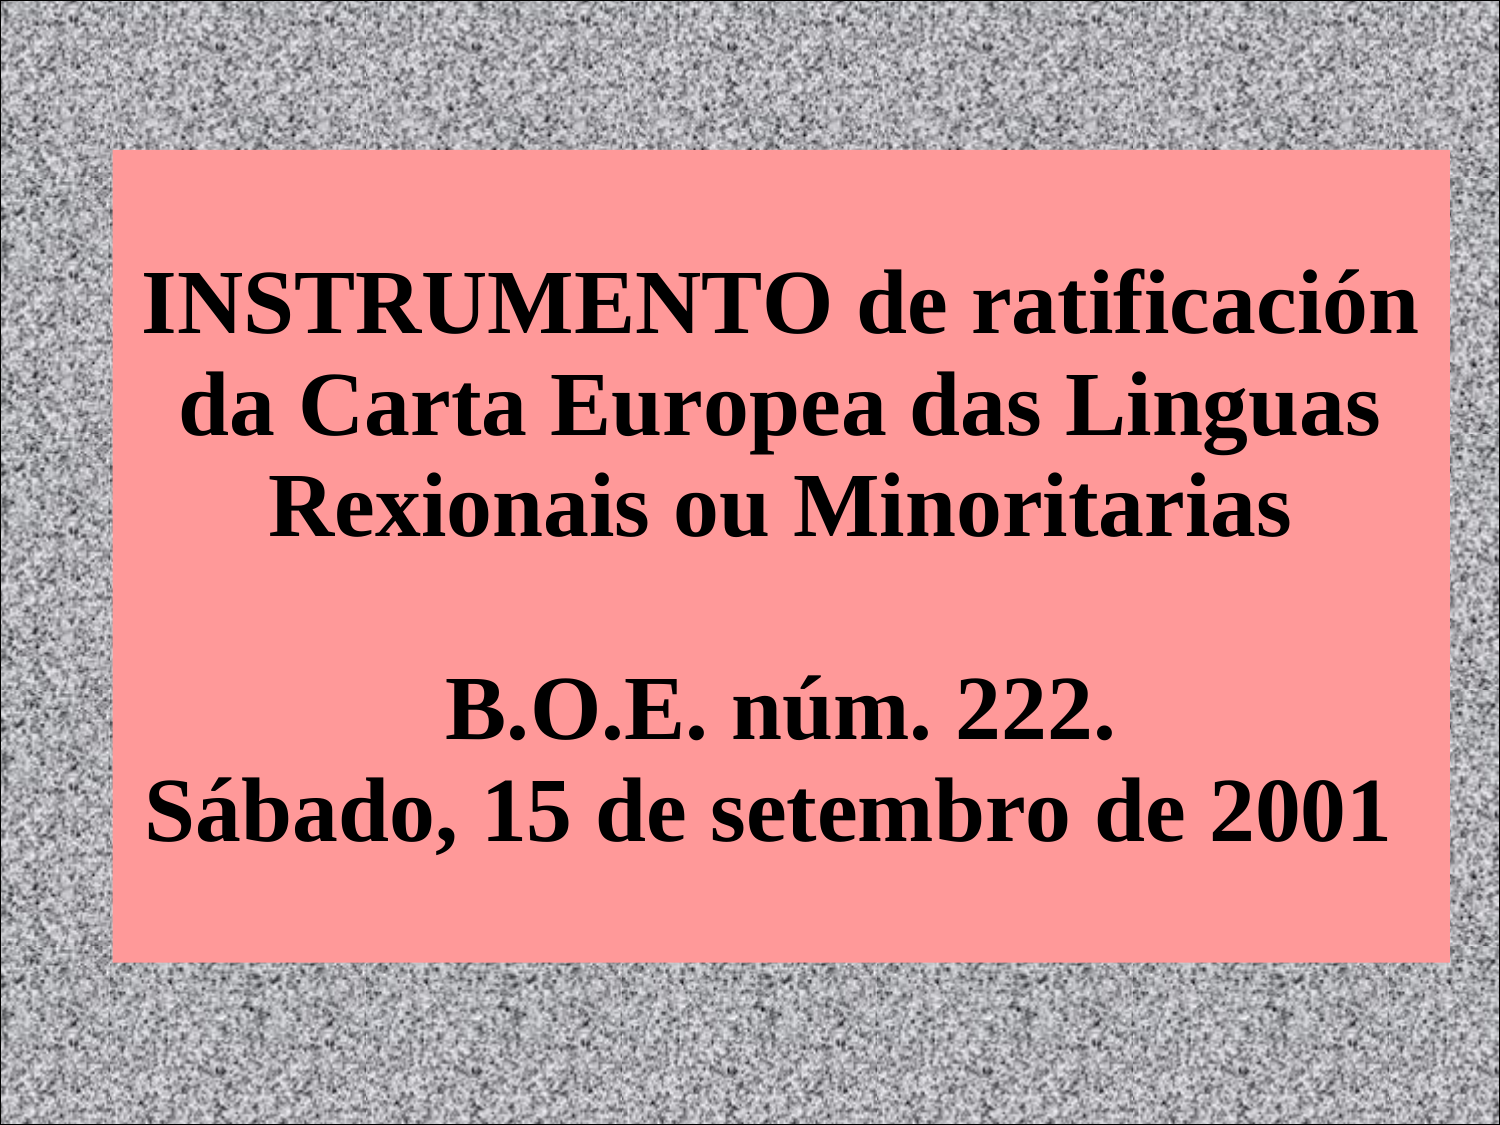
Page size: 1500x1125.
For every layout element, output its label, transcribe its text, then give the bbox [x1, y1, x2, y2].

title INSTRUMENTO de ratificación da Carta Europea das Linguas Rexionais ou Minoritarias B.O.E. núm. 222. Sábado, 15 de setembro de 2001 [112, 149, 1450, 963]
text_box [0, 0, 1500, 1125]
